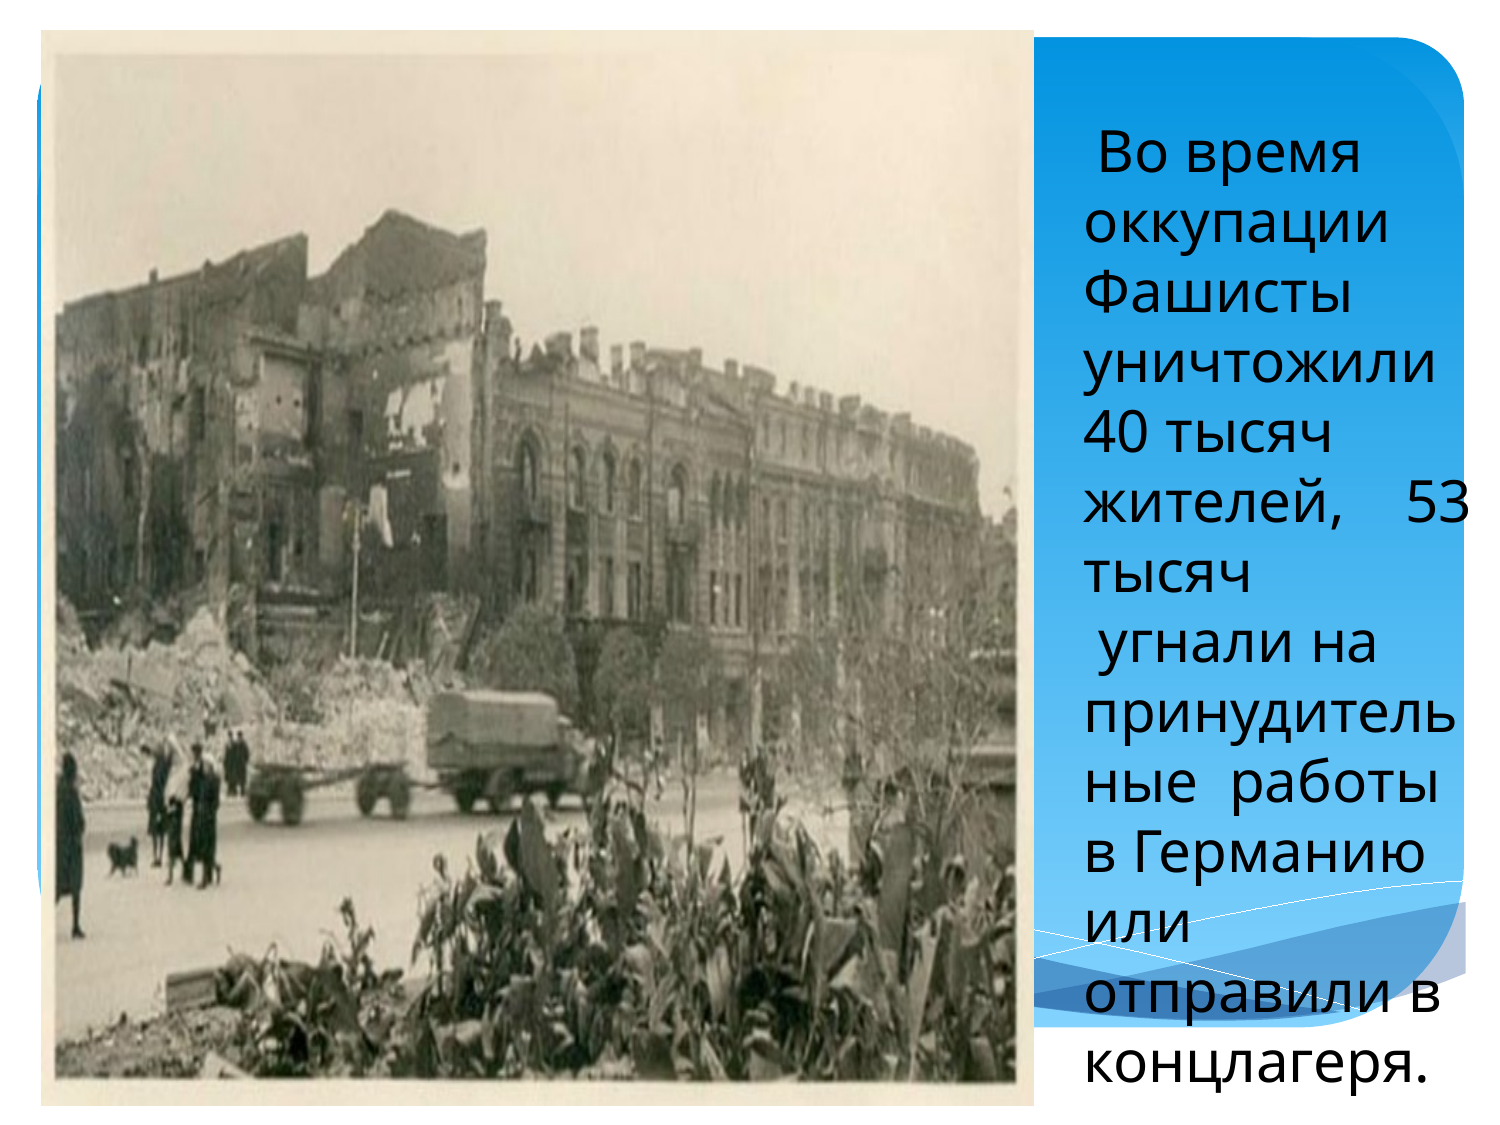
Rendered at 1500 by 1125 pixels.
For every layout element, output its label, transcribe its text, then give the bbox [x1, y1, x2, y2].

picture [40, 30, 1432, 1106]
text_box Во время оккупации Фашисты уничтожили 40 тысяч жителей, 53 тысяч угнали на принудительные работы в Германию или отправили в концлагеря. [1068, 106, 1500, 1125]
